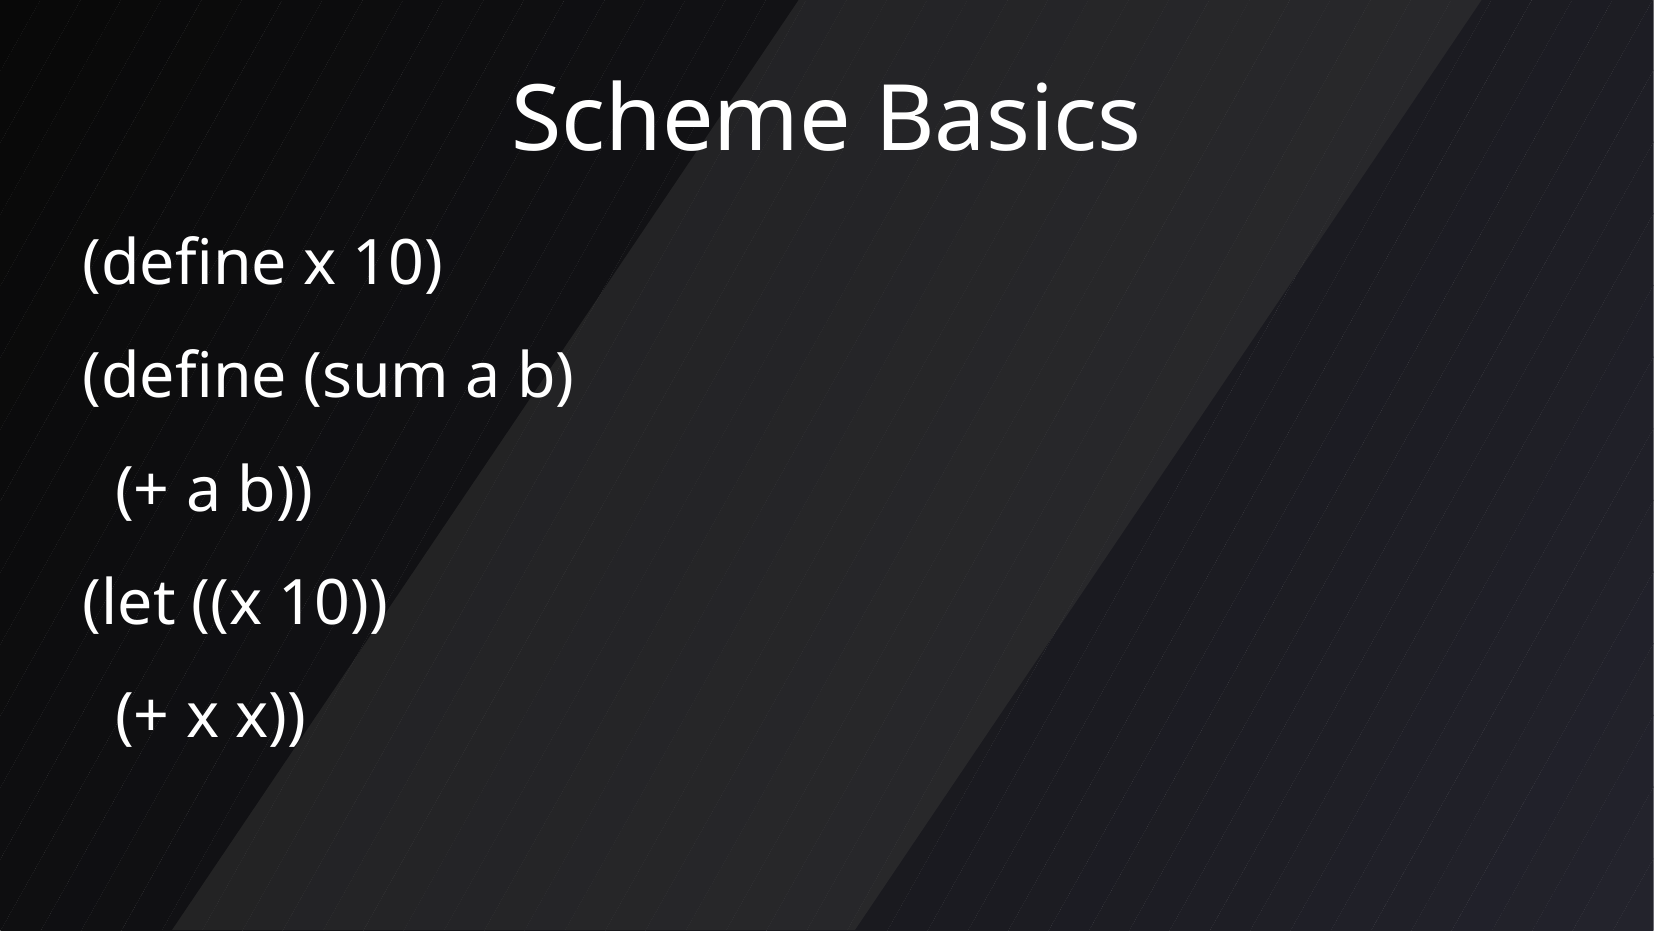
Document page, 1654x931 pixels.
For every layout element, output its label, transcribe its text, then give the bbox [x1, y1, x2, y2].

list (define x 10) (define (sum a b) (+ a b)) (let ((x 10)) (+ x x)) [82, 217, 1571, 758]
title Scheme Basics [82, 37, 1571, 193]
